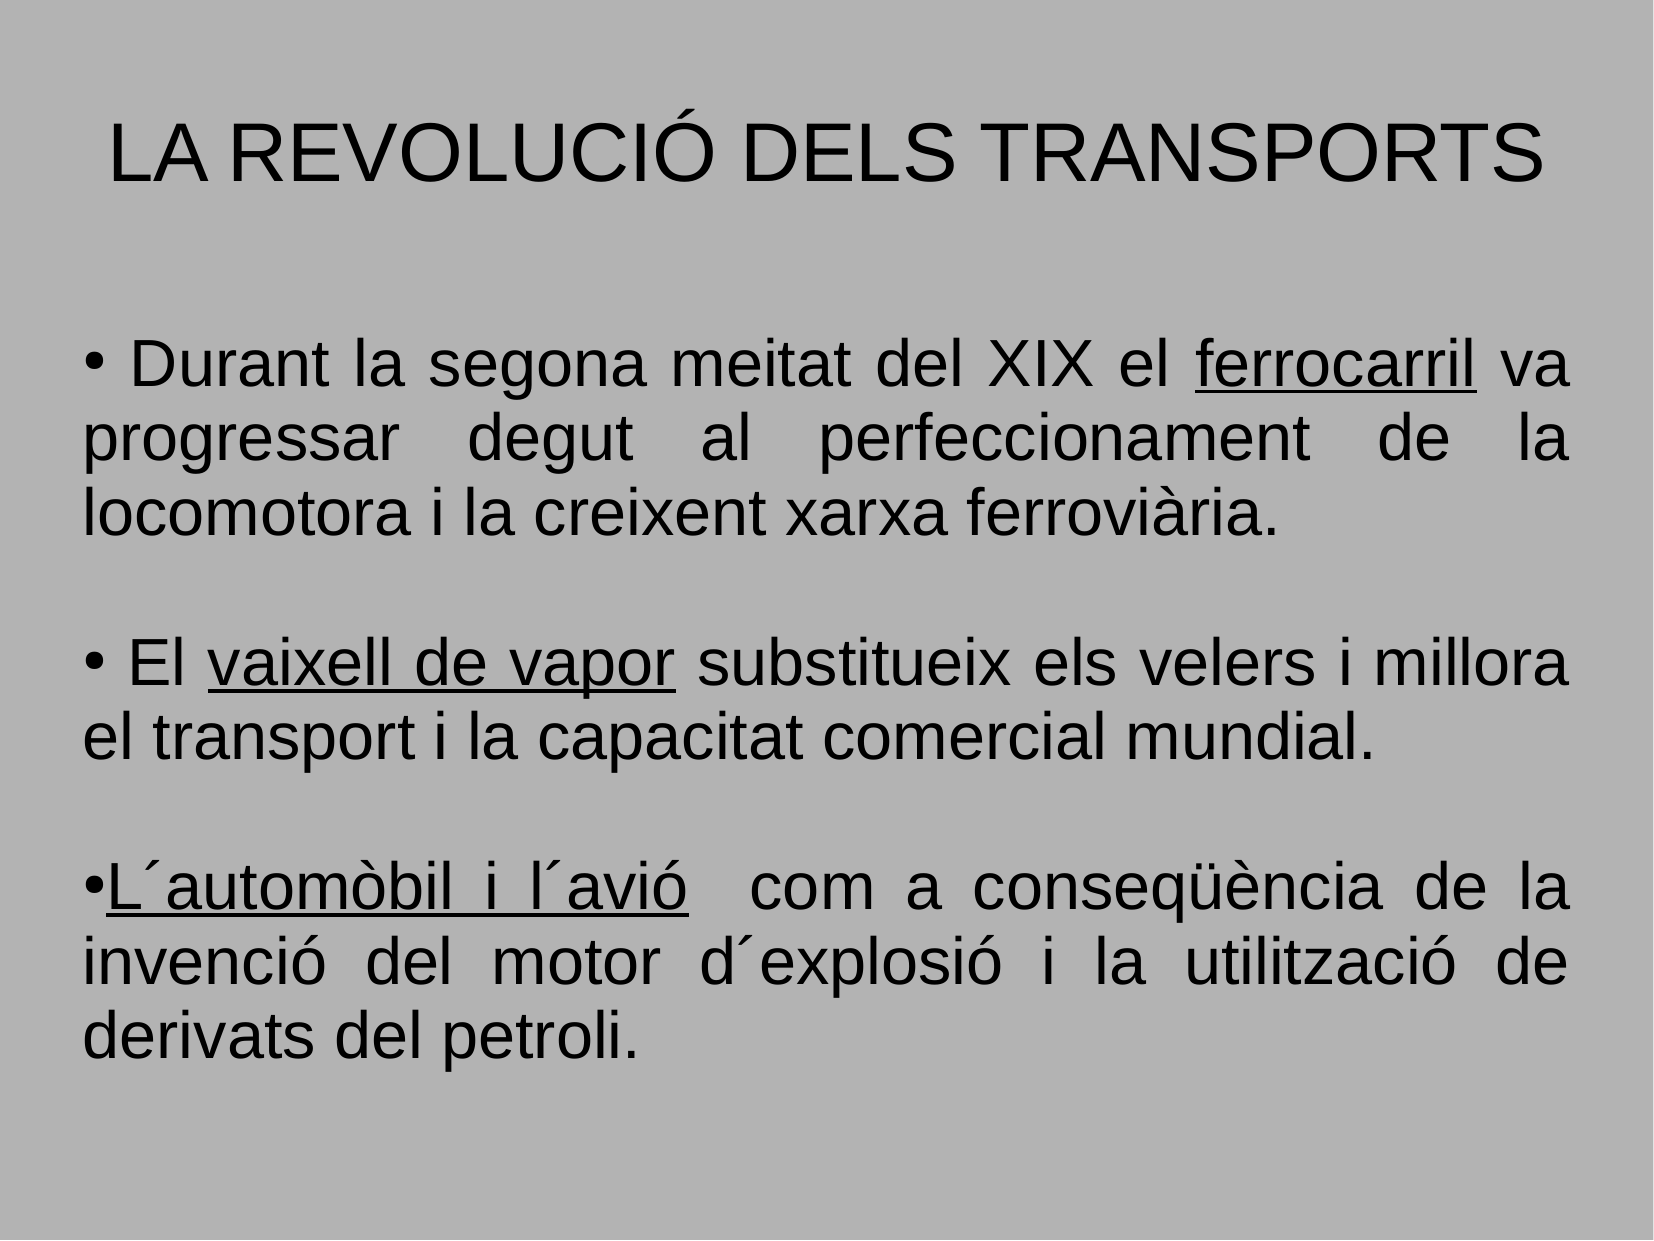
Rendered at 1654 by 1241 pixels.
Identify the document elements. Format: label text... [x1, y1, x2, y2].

title LA REVOLUCIÓ DELS TRANSPORTS [82, 56, 1571, 250]
subtitle Durant la segona meitat del XIX el ferrocarril va progressar degut al perfeccionament de la locomotora i la creixent xarxa ferroviària. El vaixell de vapor substitueix els velers i millora el transport i la capacitat comercial mundial. L´automòbil i l´avió com a conseqüència de la invenció del motor d´explosió i la utilització de derivats del petroli. [82, 297, 1571, 1102]
